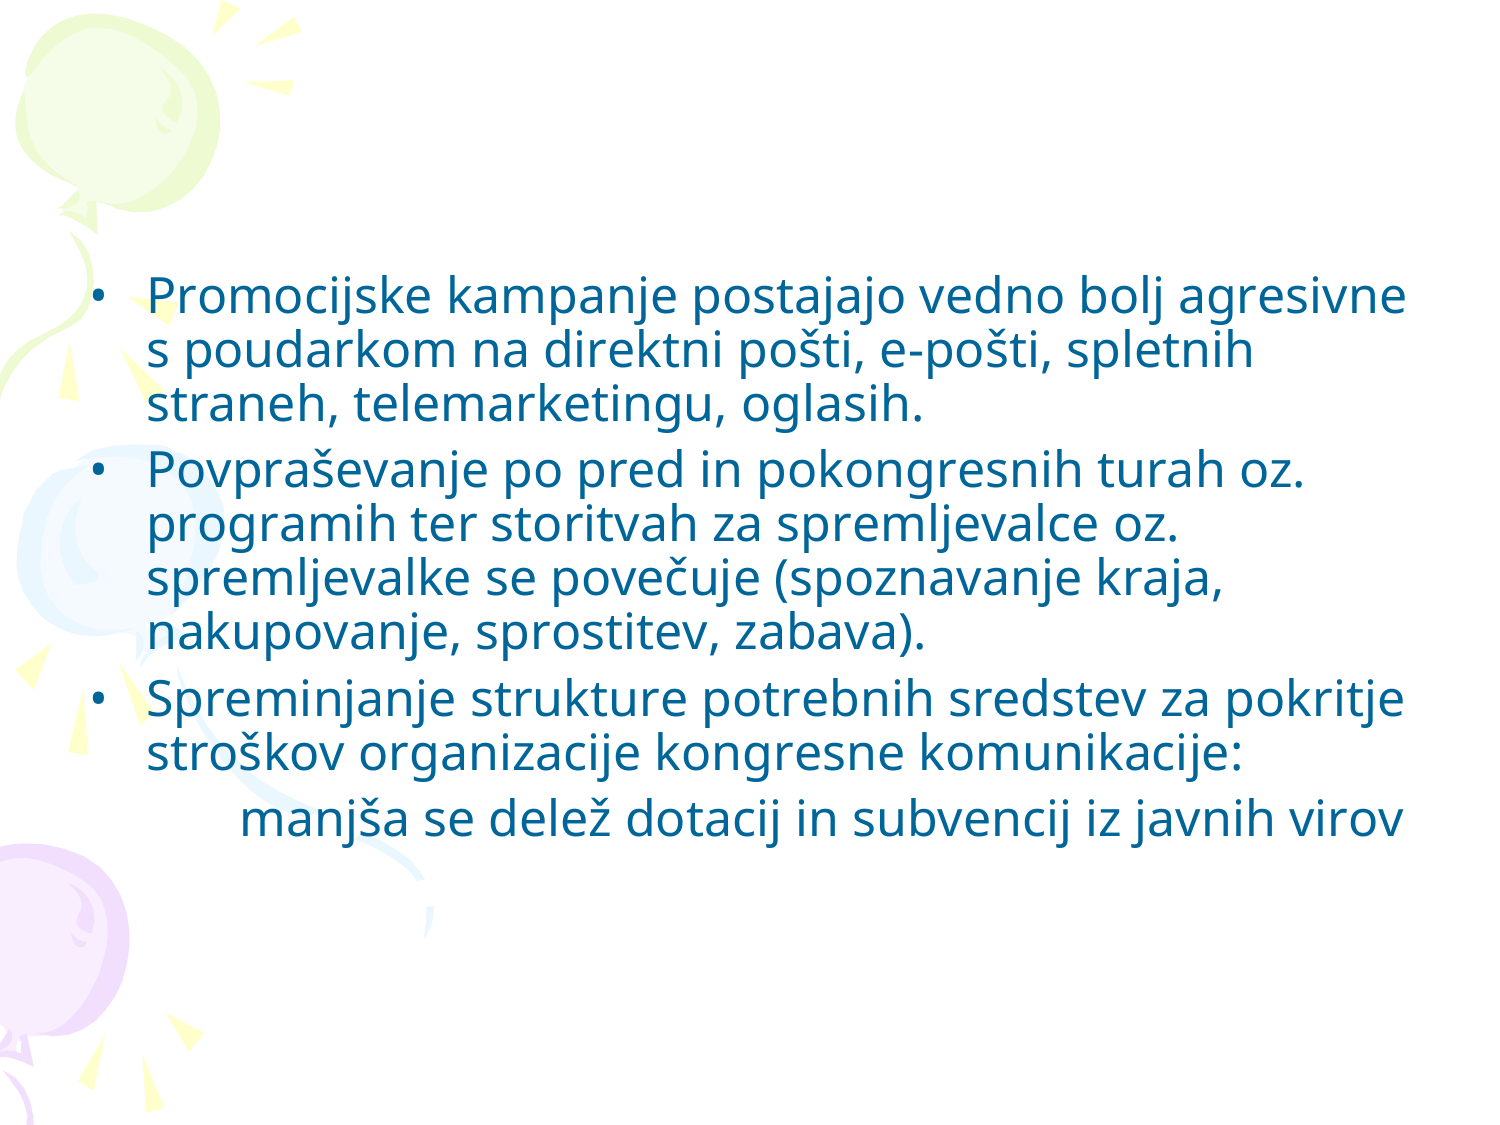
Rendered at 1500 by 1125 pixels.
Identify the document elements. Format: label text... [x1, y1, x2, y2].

list Promocijske kampanje postajajo vedno bolj agresivne s poudarkom na direktni pošti, e-pošti, spletnih straneh, telemarketingu, oglasih. Povpraševanje po pred in pokongresnih turah oz. programih ter storitvah za spremljevalce oz. spremljevalke se povečuje (spoznavanje kraja, nakupovanje, sprostitev, zabava). Spreminjanje strukture potrebnih sredstev za pokritje stroškov organizacije kongresne komunikacije: manjša se delež dotacij in subvencij iz javnih virov [75, 262, 1426, 994]
